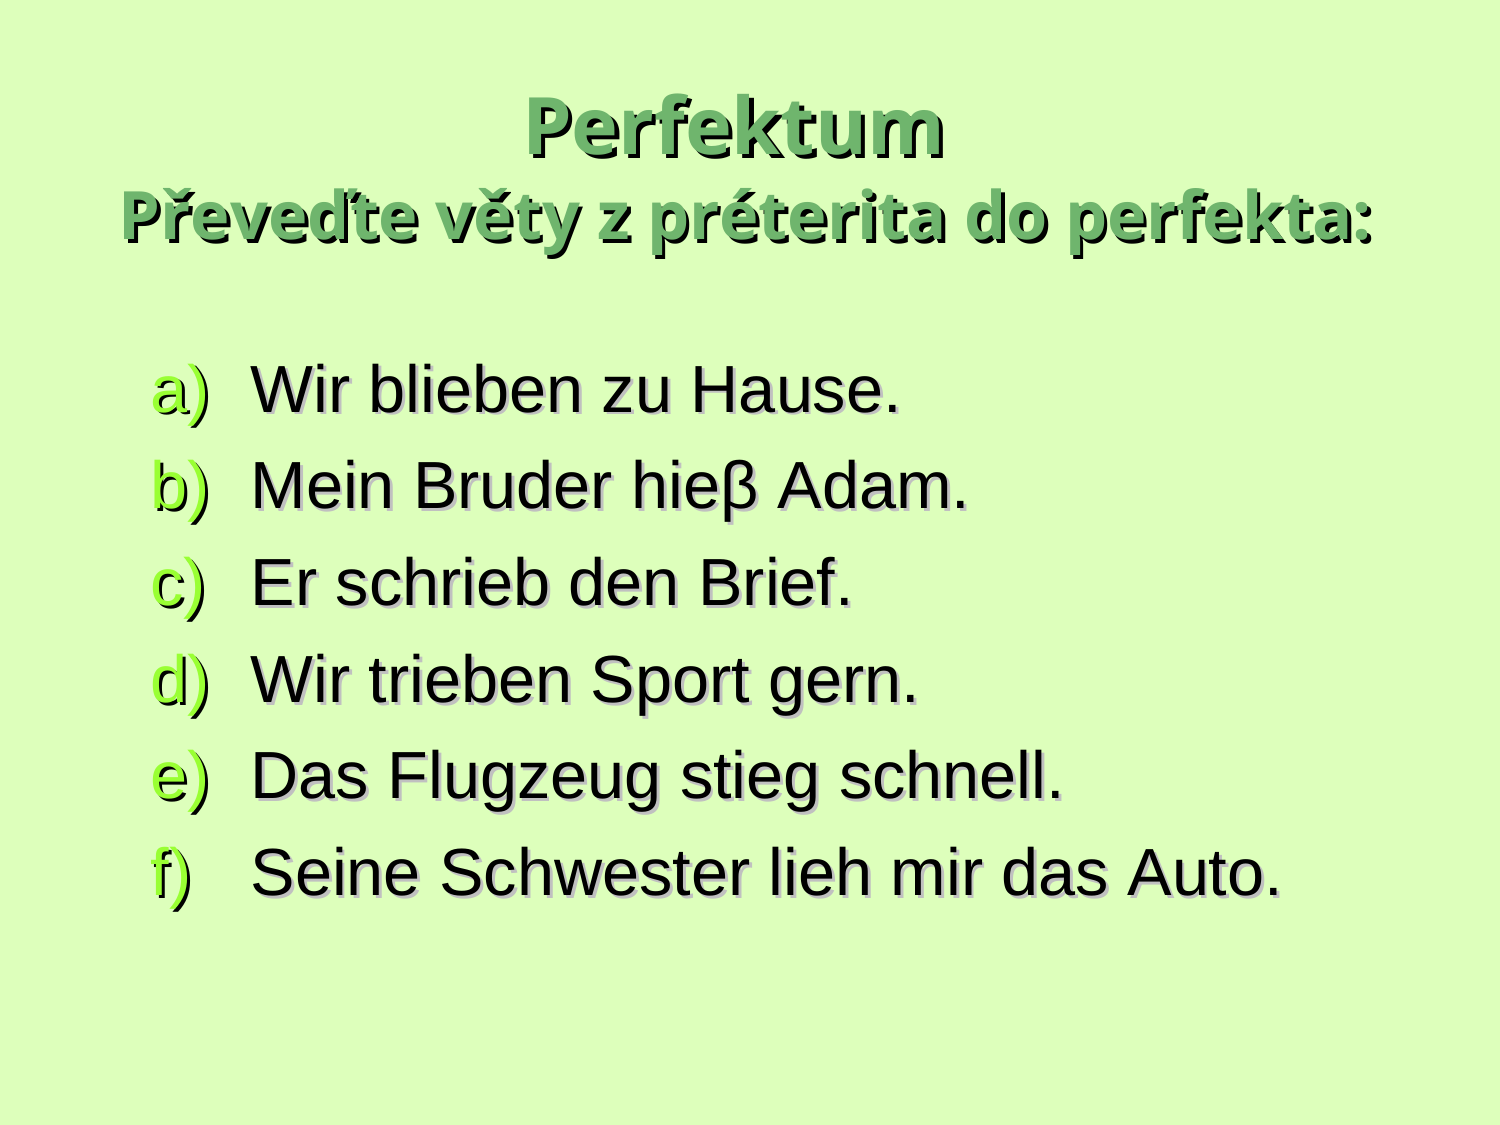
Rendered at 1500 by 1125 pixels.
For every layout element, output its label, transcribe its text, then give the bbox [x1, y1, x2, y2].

list Wir blieben zu Hause. Mein Bruder hieβ Adam. Er schrieb den Brief. Wir trieben Sport gern. Das Flugzeug stieg schnell. Seine Schwester lieh mir das Auto. [135, 337, 1450, 1026]
title Perfektum Převeďte věty z préterita do perfekta: [41, 15, 1451, 301]
